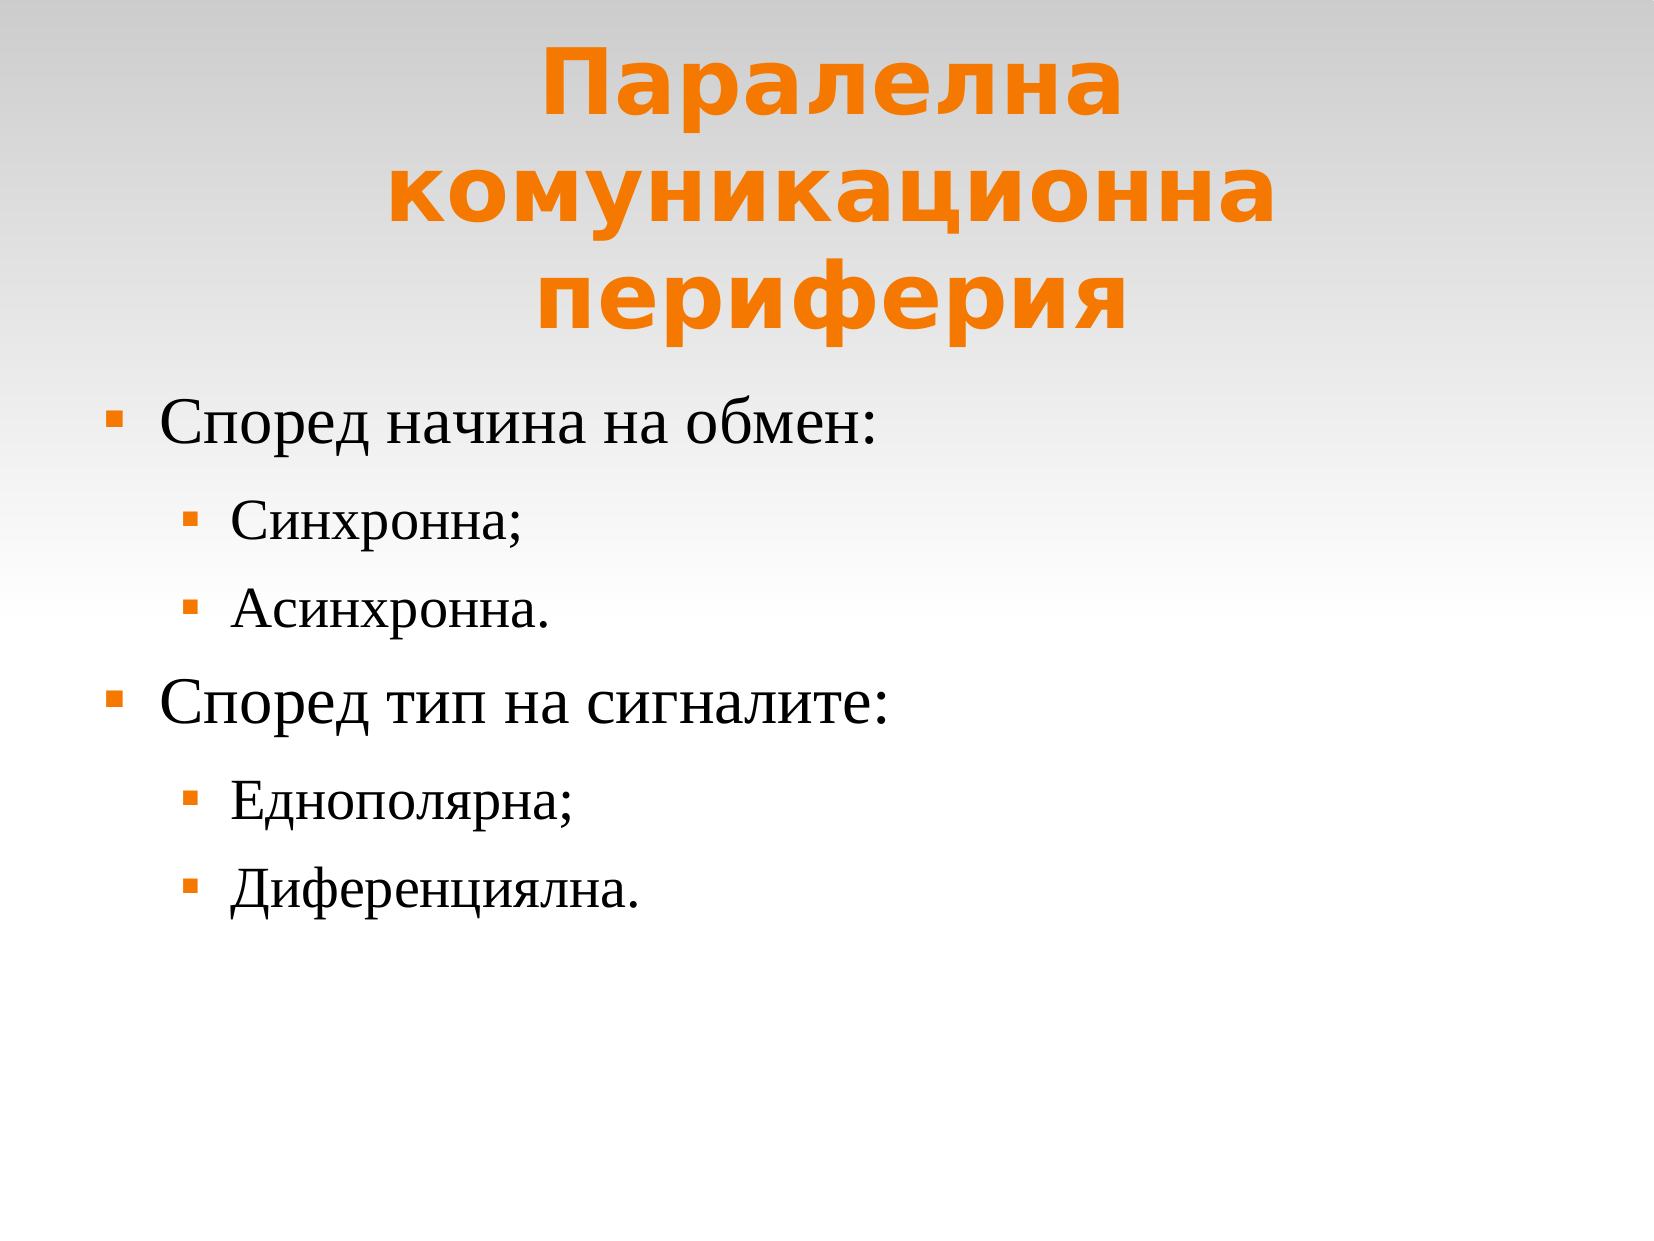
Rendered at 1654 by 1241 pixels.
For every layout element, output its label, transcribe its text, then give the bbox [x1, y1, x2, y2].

title Паралелна комуникационна периферия [88, 29, 1577, 351]
list Според начина на обмен: Синхронна; Асинхронна. Според тип на сигналите: Еднополярна; Диференциялна. [88, 383, 1577, 1188]
